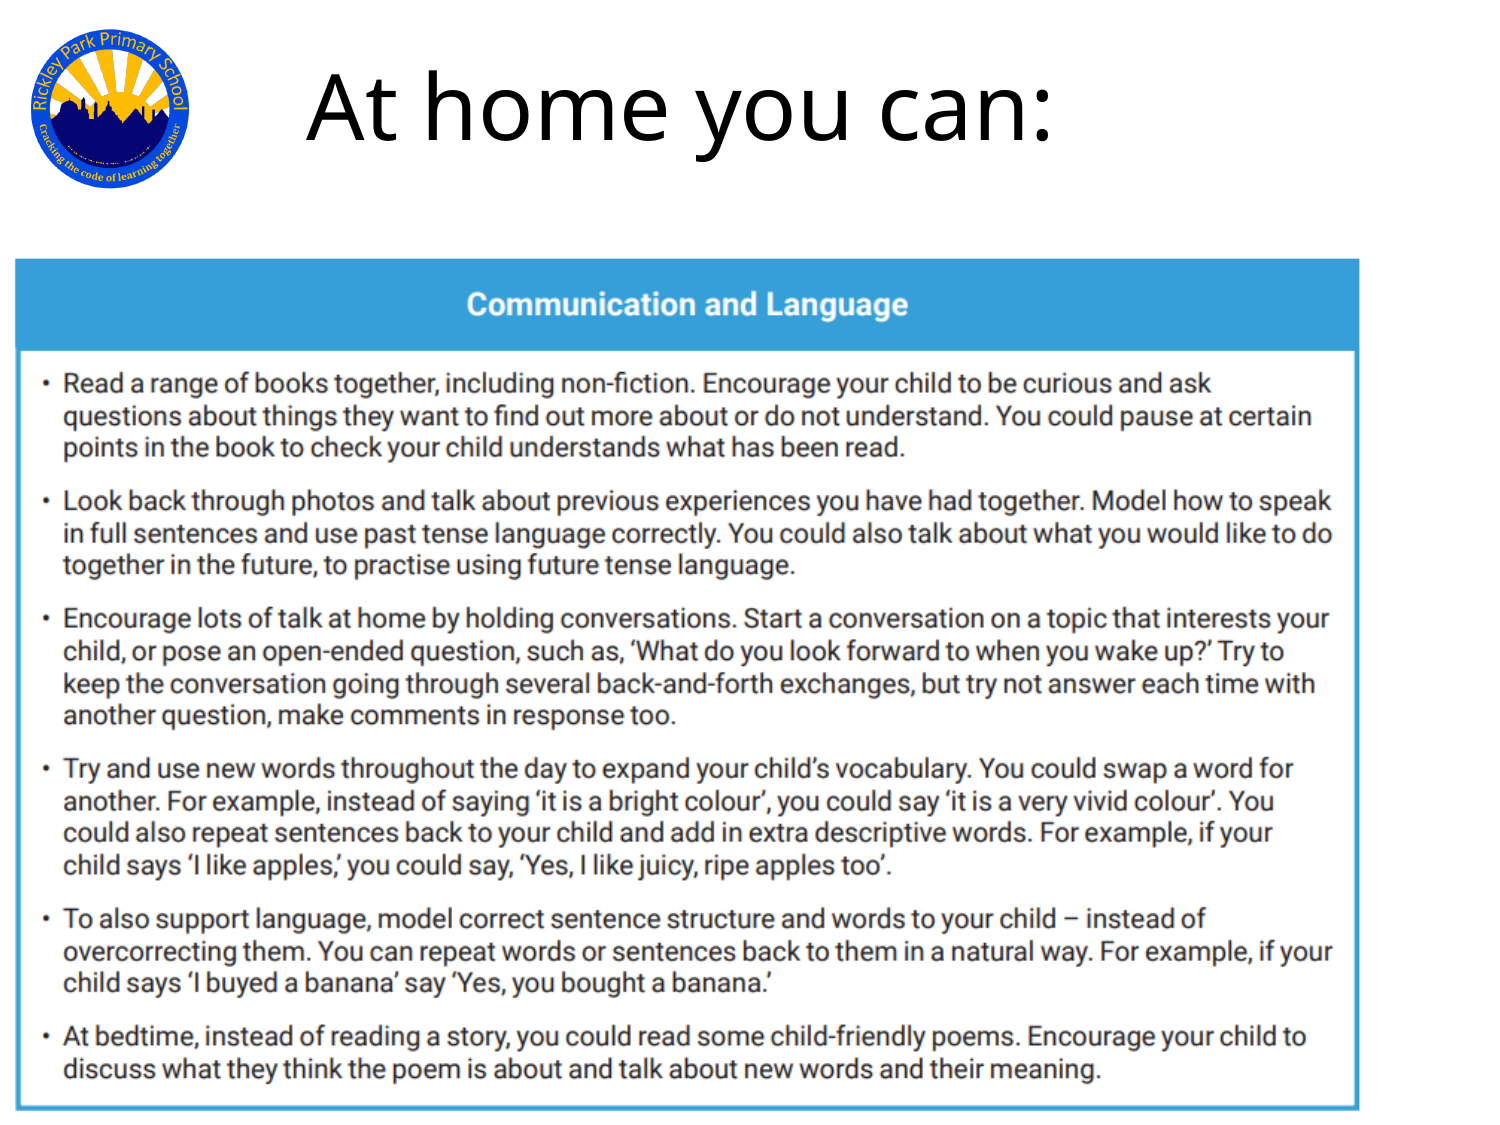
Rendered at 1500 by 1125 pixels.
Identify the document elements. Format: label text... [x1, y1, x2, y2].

picture [29, 29, 190, 190]
picture [0, 253, 1370, 1125]
title At home you can: [190, 38, 1245, 167]
